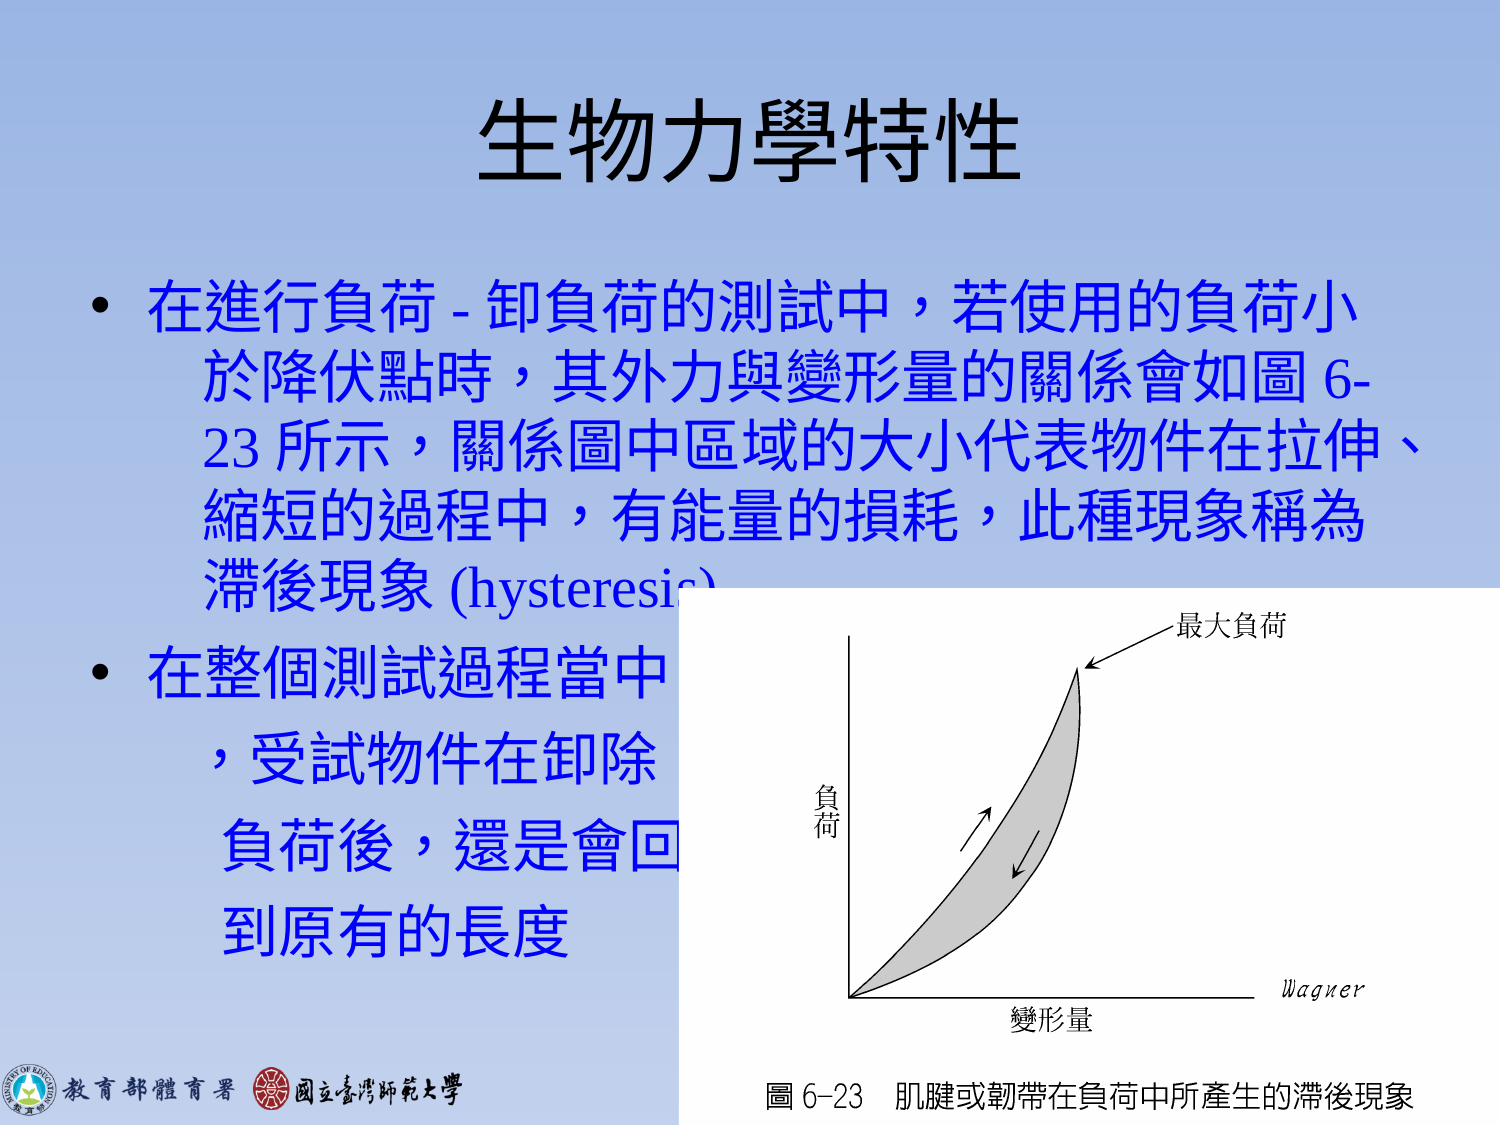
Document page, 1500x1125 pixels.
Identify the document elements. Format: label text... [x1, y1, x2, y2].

picture [678, 588, 1500, 1125]
title 生物力學特性 [75, 45, 1426, 233]
list 在進行負荷-卸負荷的測試中，若使用的負荷小於降伏點時，其外力與變形量的關係會如圖6-23所示，關係圖中區域的大小代表物件在拉伸、縮短的過程中，有能量的損耗，此種現象稱為滯後現象(hysteresis) 在整個測試過程當中 ，受試物件在卸除 負荷後，還是會回復 到原有的長度 [75, 262, 1426, 1005]
